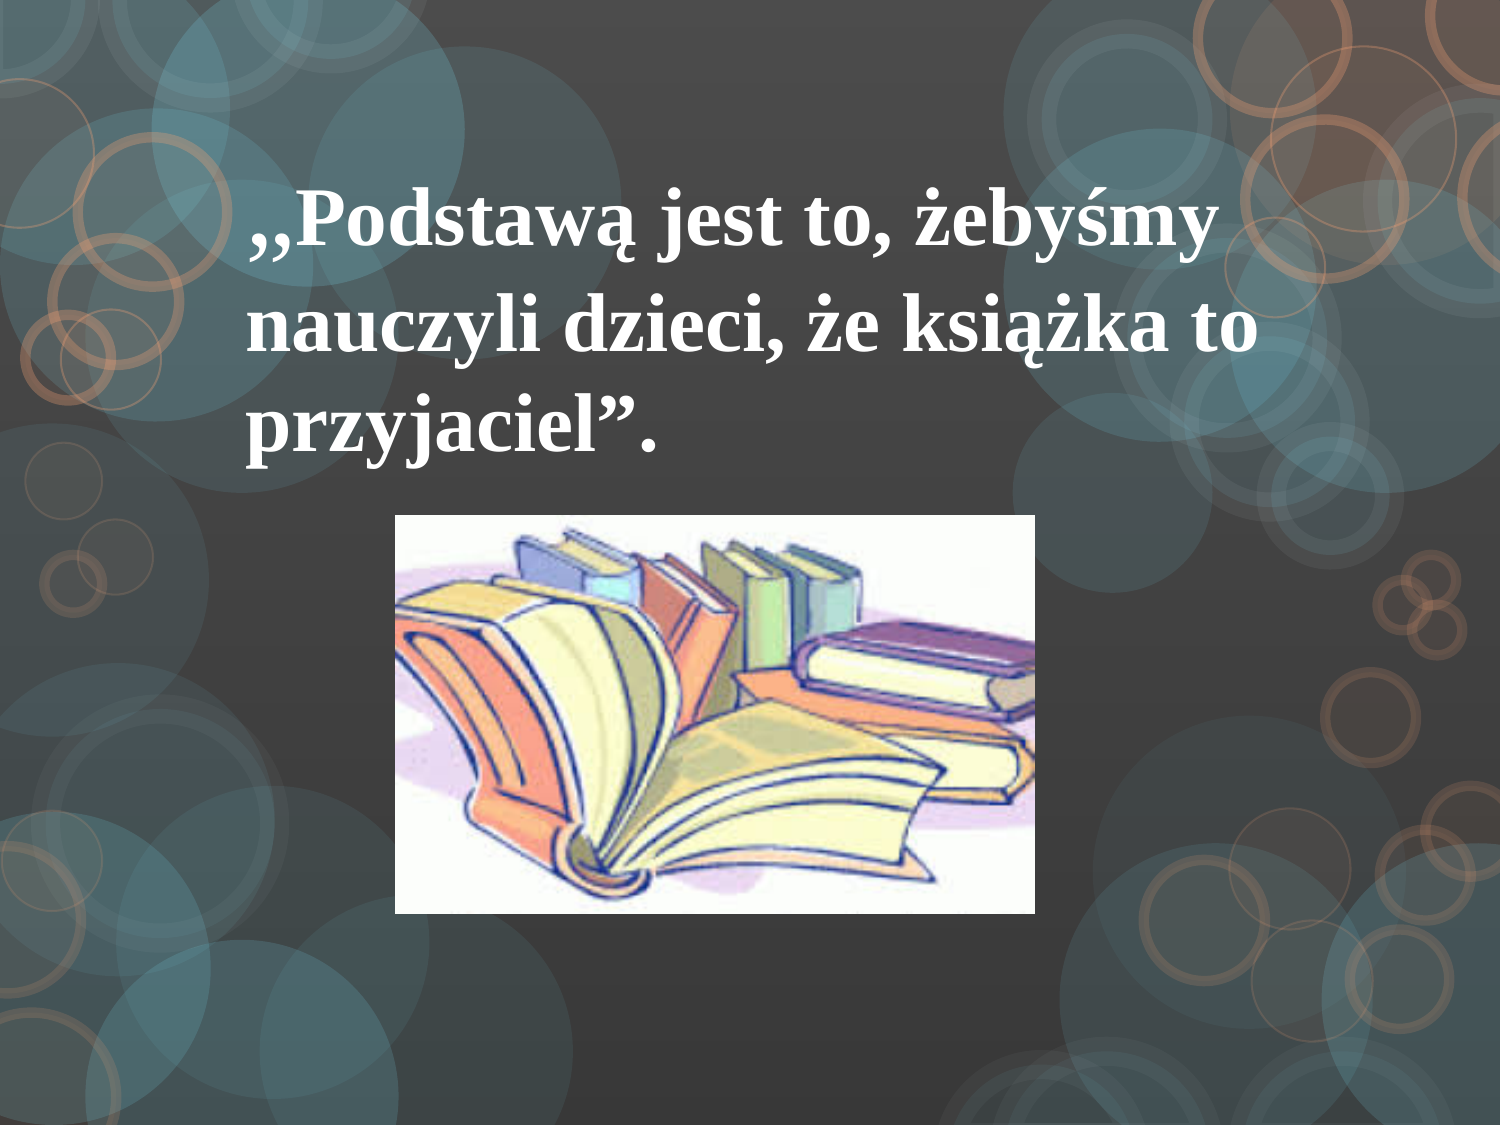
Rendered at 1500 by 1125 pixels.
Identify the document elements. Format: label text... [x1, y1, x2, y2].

picture [395, 515, 1035, 914]
text_box „Podstawą jest to, żebyśmy nauczyli dzieci, że książka to przyjaciel”. [230, 125, 1423, 475]
